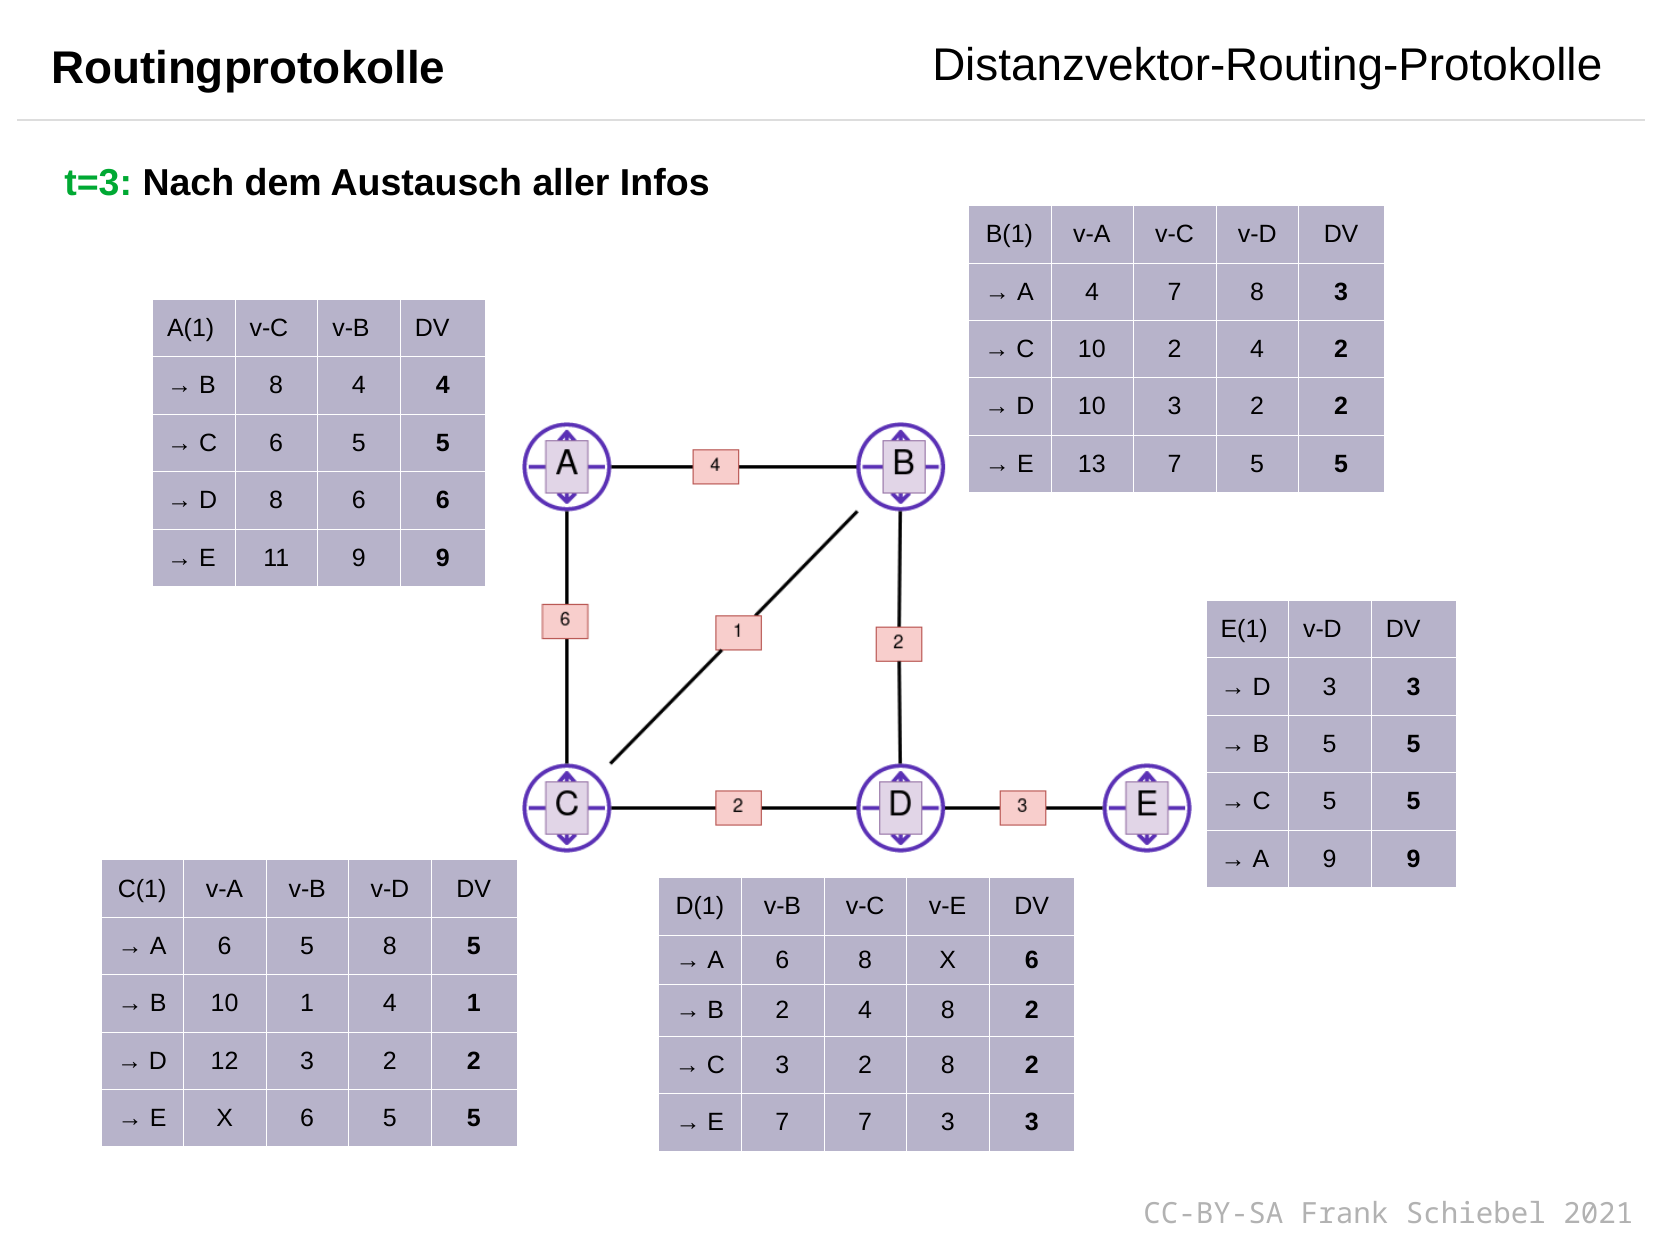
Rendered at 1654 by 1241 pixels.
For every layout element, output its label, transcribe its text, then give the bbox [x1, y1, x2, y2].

table_cell → B [659, 985, 741, 1036]
table_cell → D [102, 1033, 183, 1089]
table_cell 3 [267, 1033, 348, 1089]
table_cell 1 [432, 975, 517, 1032]
table_cell → E [969, 436, 1051, 492]
table_cell 7 [742, 1094, 824, 1151]
table_cell 5 [267, 918, 348, 974]
text_box Routingprotokolle [36, 35, 550, 102]
table_cell 6 [401, 472, 485, 529]
table_cell 10 [1052, 378, 1133, 435]
table_cell 4 [1052, 264, 1133, 320]
table_cell 4 [401, 357, 485, 414]
table_cell 4 [349, 975, 431, 1032]
table_cell 10 [1052, 321, 1133, 377]
table_header v-B [318, 300, 400, 356]
table_cell 9 [1372, 831, 1456, 887]
table_cell 6 [236, 415, 317, 471]
table_cell 6 [184, 918, 266, 974]
table_cell → C [969, 321, 1051, 377]
table_header DV [1372, 601, 1456, 657]
table_cell 4 [825, 985, 906, 1036]
table_cell 10 [184, 975, 266, 1032]
table_cell → B [153, 357, 235, 414]
table_cell 3 [742, 1037, 824, 1093]
table_cell 2 [1217, 378, 1298, 435]
table_cell 7 [825, 1094, 906, 1151]
table_cell 5 [1217, 436, 1298, 492]
table_cell 6 [990, 936, 1074, 984]
table_cell 6 [742, 936, 824, 984]
table_cell → C [1207, 773, 1288, 830]
table_cell 8 [907, 985, 989, 1036]
table_cell 4 [318, 357, 400, 414]
table_cell 3 [907, 1094, 989, 1151]
table_cell 5 [349, 1090, 431, 1146]
text_box t=3: Nach dem Austausch aller Infos [49, 153, 1555, 260]
table_cell 2 [825, 1037, 906, 1093]
table_cell 5 [432, 1090, 517, 1146]
table_cell 11 [236, 530, 317, 586]
table_cell 2 [432, 1033, 517, 1089]
table_cell → C [153, 415, 235, 471]
table_cell 5 [1299, 436, 1384, 492]
table_cell 7 [1134, 436, 1216, 492]
table_cell → E [153, 530, 235, 586]
table_cell 5 [401, 415, 485, 471]
table_cell 9 [318, 530, 400, 586]
table_cell 7 [1134, 264, 1216, 320]
table_header B(1) [969, 206, 1051, 263]
table_cell → A [1207, 831, 1288, 887]
table_header DV [401, 300, 485, 356]
table_header DV [432, 860, 517, 917]
table_cell 9 [1289, 831, 1371, 887]
table_cell → B [1207, 716, 1288, 772]
table_cell 3 [1299, 264, 1384, 320]
table_cell 6 [318, 472, 400, 529]
table_cell 2 [349, 1033, 431, 1089]
table_cell 2 [990, 985, 1074, 1036]
table_cell 8 [907, 1037, 989, 1093]
picture [522, 422, 1192, 853]
table_cell 2 [742, 985, 824, 1036]
table_cell 2 [1299, 321, 1384, 377]
table_header v-B [267, 860, 348, 917]
table_cell 12 [184, 1033, 266, 1089]
table_cell 3 [1372, 658, 1456, 715]
table_cell → A [102, 918, 183, 974]
table_cell 5 [432, 918, 517, 974]
table_header v-D [349, 860, 431, 917]
table_cell → D [1207, 658, 1288, 715]
table_cell → A [969, 264, 1051, 320]
table_header v-D [1289, 601, 1371, 657]
table_header v-C [825, 878, 906, 935]
table_cell 5 [1289, 716, 1371, 772]
table_cell 2 [1299, 378, 1384, 435]
table_header v-A [1052, 206, 1133, 263]
table_header v-C [1134, 206, 1216, 263]
table_header v-A [184, 860, 266, 917]
table_cell 8 [825, 936, 906, 984]
table_cell → D [969, 378, 1051, 435]
table_cell 8 [349, 918, 431, 974]
table_header DV [990, 878, 1074, 935]
table_header v-E [907, 878, 989, 935]
table_cell 2 [990, 1037, 1074, 1093]
table_header v-C [236, 300, 317, 356]
table_cell → C [659, 1037, 741, 1093]
table_header A(1) [153, 300, 235, 356]
text_box Distanzvektor-Routing-Protokolle [904, 31, 1618, 98]
table_cell X [907, 936, 989, 984]
table_cell → E [659, 1094, 741, 1151]
table_header v-B [742, 878, 824, 935]
table_cell 5 [1289, 773, 1371, 830]
table_cell 3 [1289, 658, 1371, 715]
table_cell 8 [236, 472, 317, 529]
table_cell → E [102, 1090, 183, 1146]
table_cell → B [102, 975, 183, 1032]
table_cell → D [153, 472, 235, 529]
table_cell 6 [267, 1090, 348, 1146]
table_cell 5 [1372, 773, 1456, 830]
table_cell 3 [1134, 378, 1216, 435]
table_cell → A [659, 936, 741, 984]
table_cell 8 [236, 357, 317, 414]
table_cell 9 [401, 530, 485, 586]
table_header DV [1299, 206, 1384, 263]
table_cell 5 [318, 415, 400, 471]
table_cell 4 [1217, 321, 1298, 377]
table_cell 8 [1217, 264, 1298, 320]
table_header v-D [1217, 206, 1298, 263]
table_cell 2 [1134, 321, 1216, 377]
table_cell 5 [1372, 716, 1456, 772]
table_header D(1) [659, 878, 741, 935]
table_cell X [184, 1090, 266, 1146]
table_header E(1) [1207, 601, 1288, 657]
table_cell 1 [267, 975, 348, 1032]
table_cell 3 [990, 1094, 1074, 1151]
table_cell 13 [1052, 436, 1133, 492]
table_header C(1) [102, 860, 183, 917]
